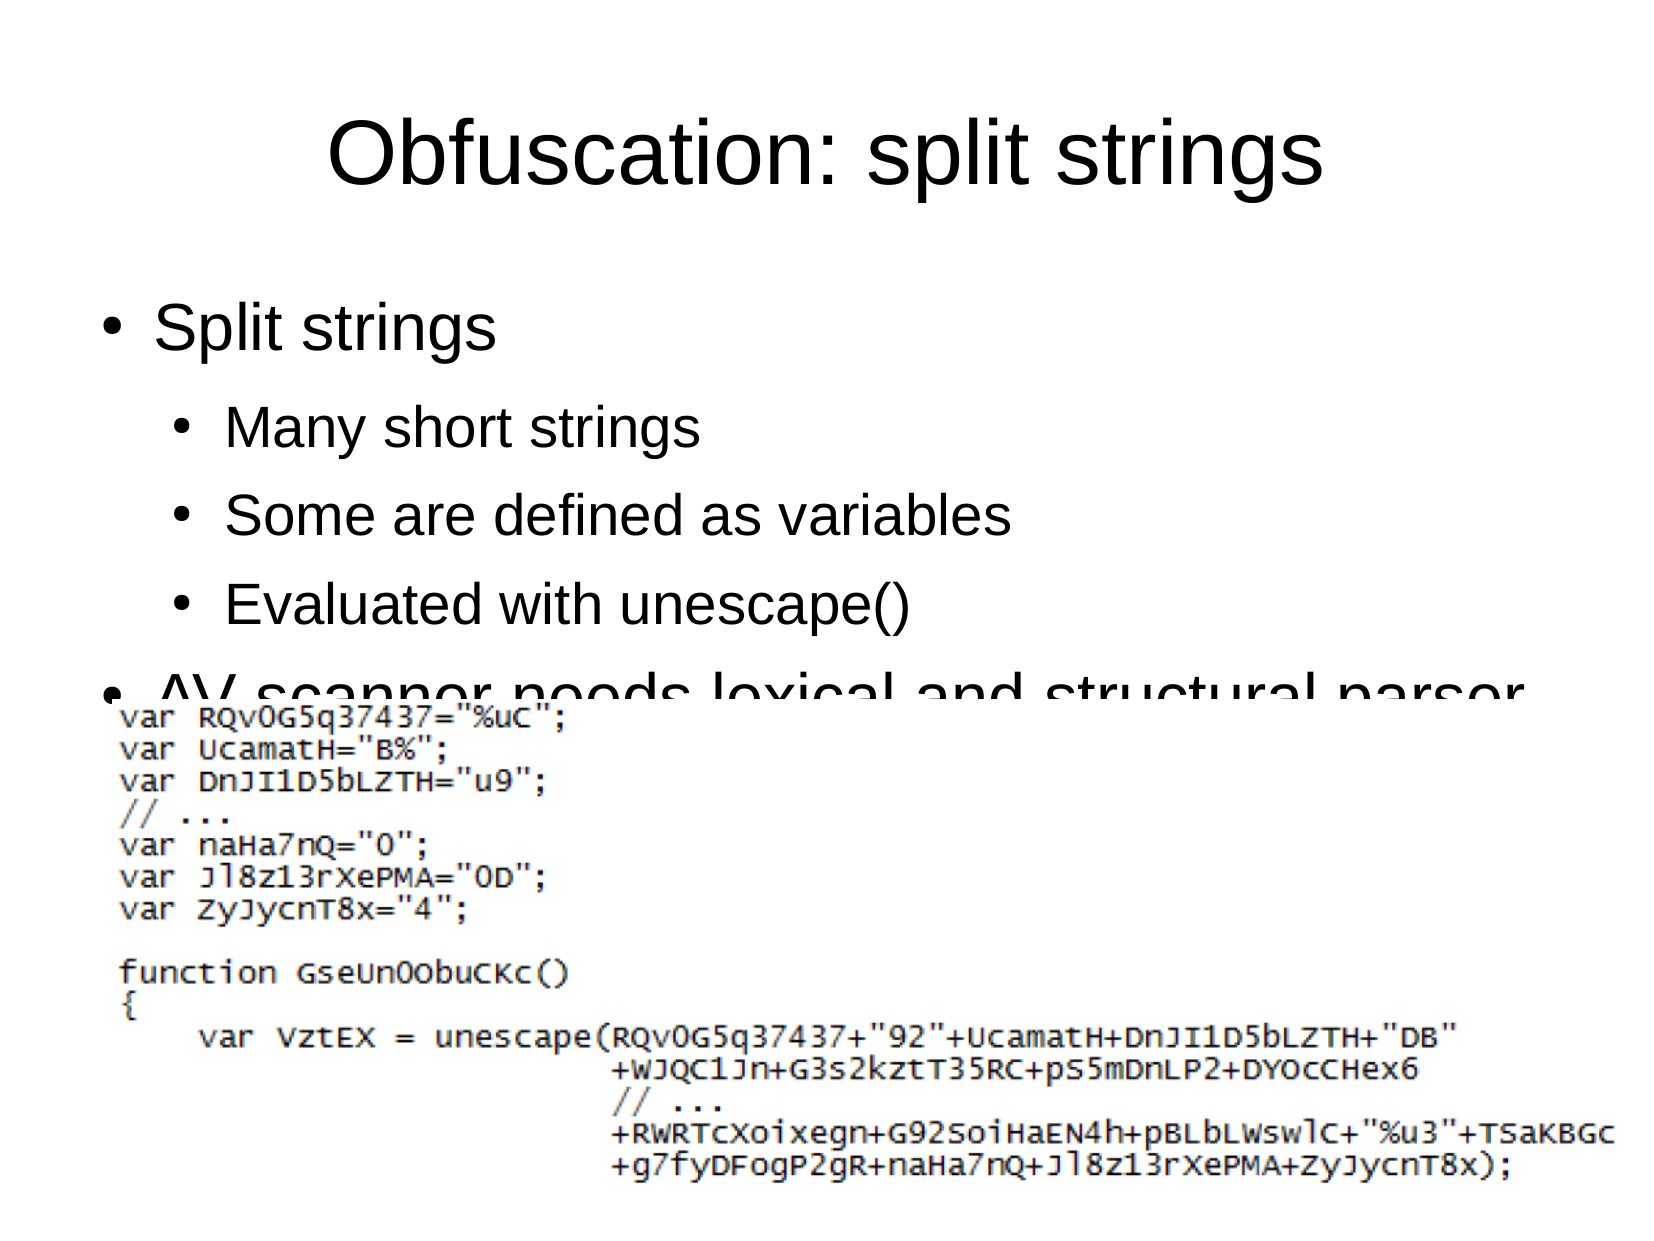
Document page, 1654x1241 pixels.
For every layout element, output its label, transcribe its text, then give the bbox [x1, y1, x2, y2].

title Obfuscation: split strings [82, 49, 1571, 257]
list Split strings Many short strings Some are defined as variables Evaluated with unescape() AV scanner needs lexical and structural parser [82, 290, 1571, 751]
picture [112, 699, 1628, 1201]
